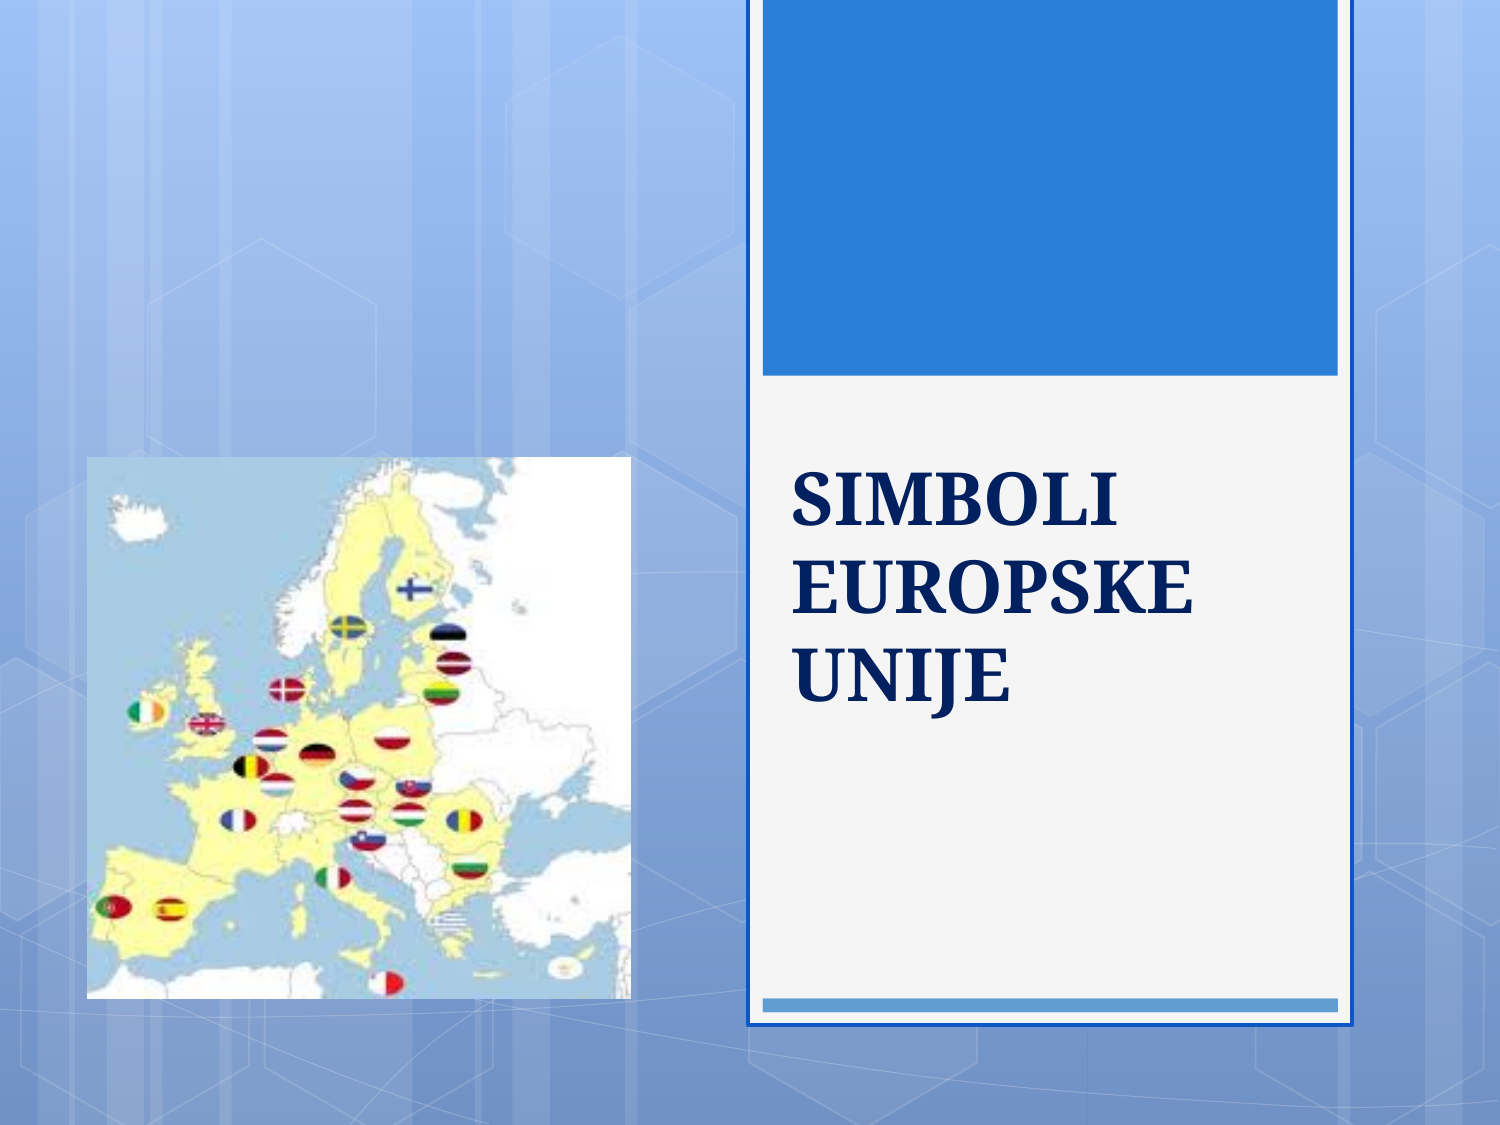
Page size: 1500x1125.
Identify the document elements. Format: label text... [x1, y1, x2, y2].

picture [87, 457, 631, 999]
title SIMBOLI EUROPSKE UNIJE [776, 444, 1321, 724]
